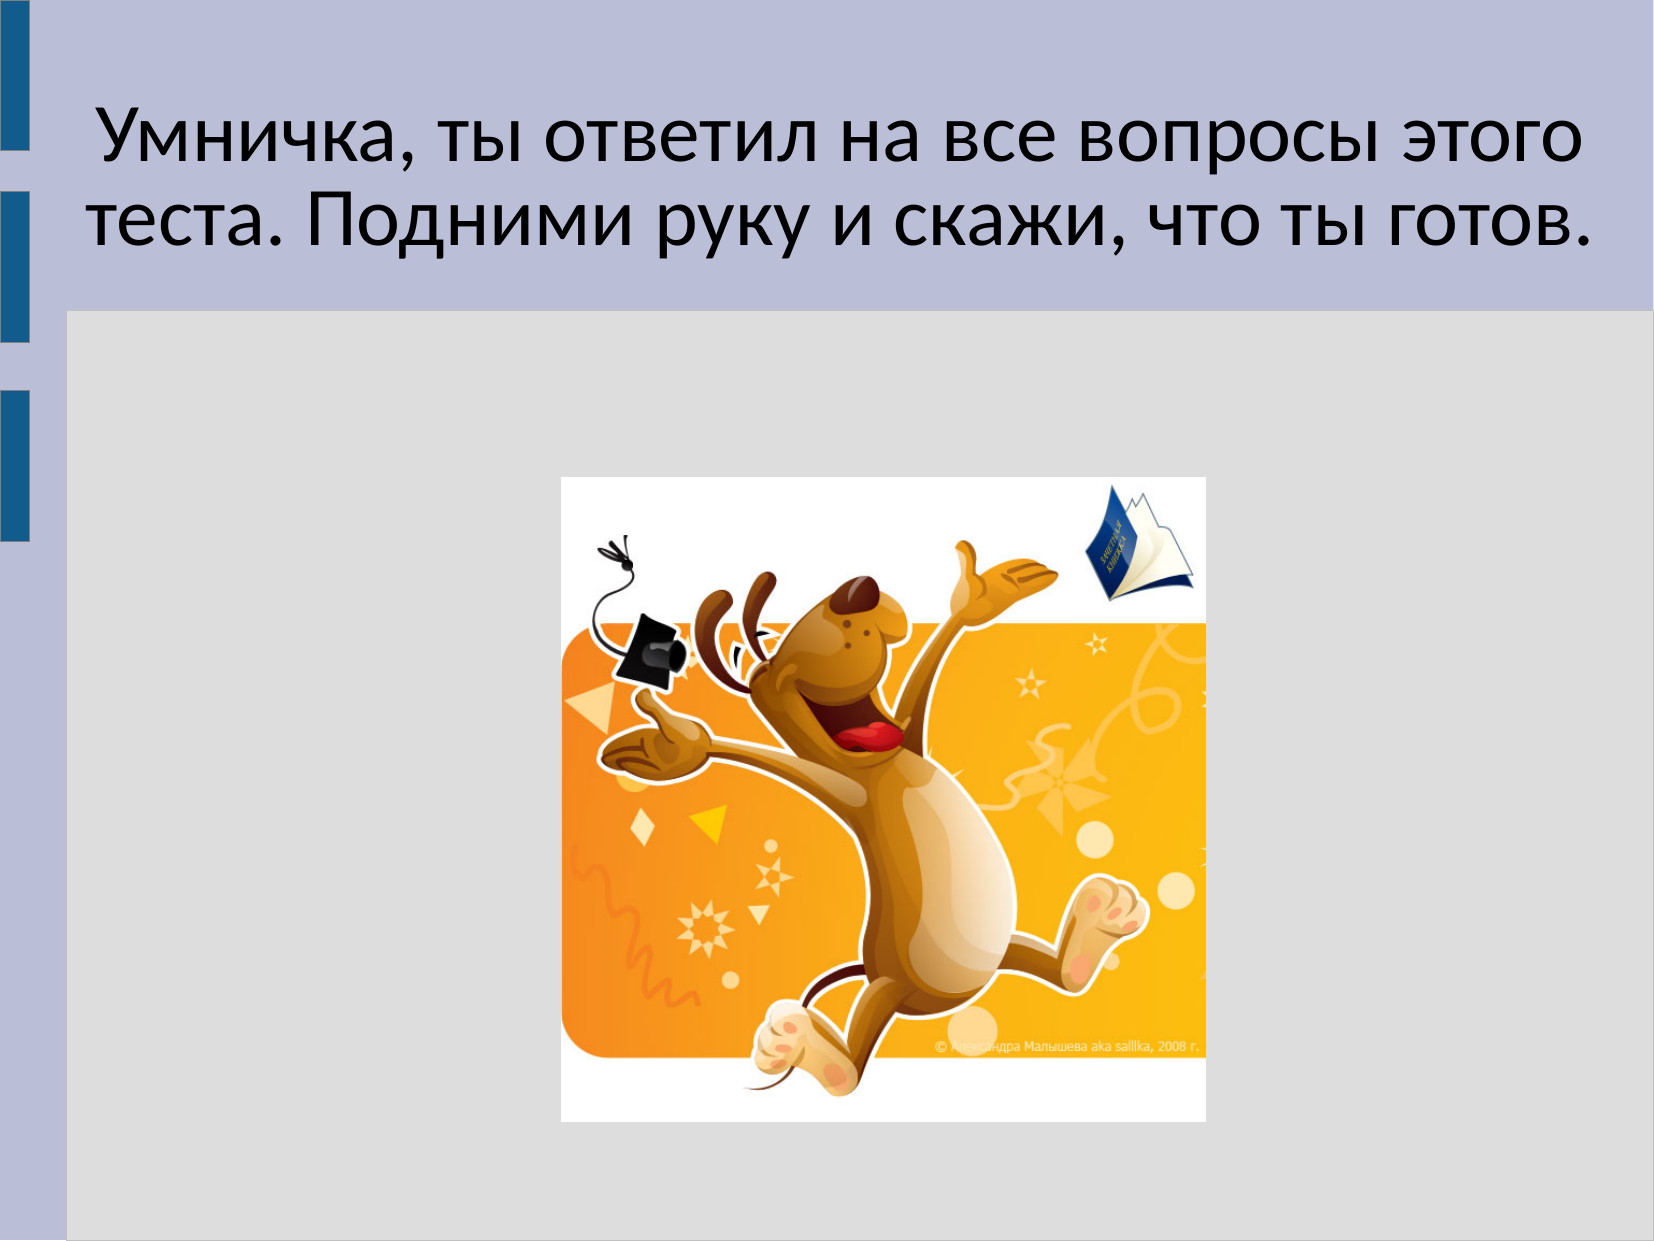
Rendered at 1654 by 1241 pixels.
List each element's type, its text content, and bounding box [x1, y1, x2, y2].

picture [561, 477, 1206, 1123]
text_box Умничка, ты ответил на все вопросы этого теста. Подними руку и скажи, что ты готов. [29, 91, 1652, 443]
